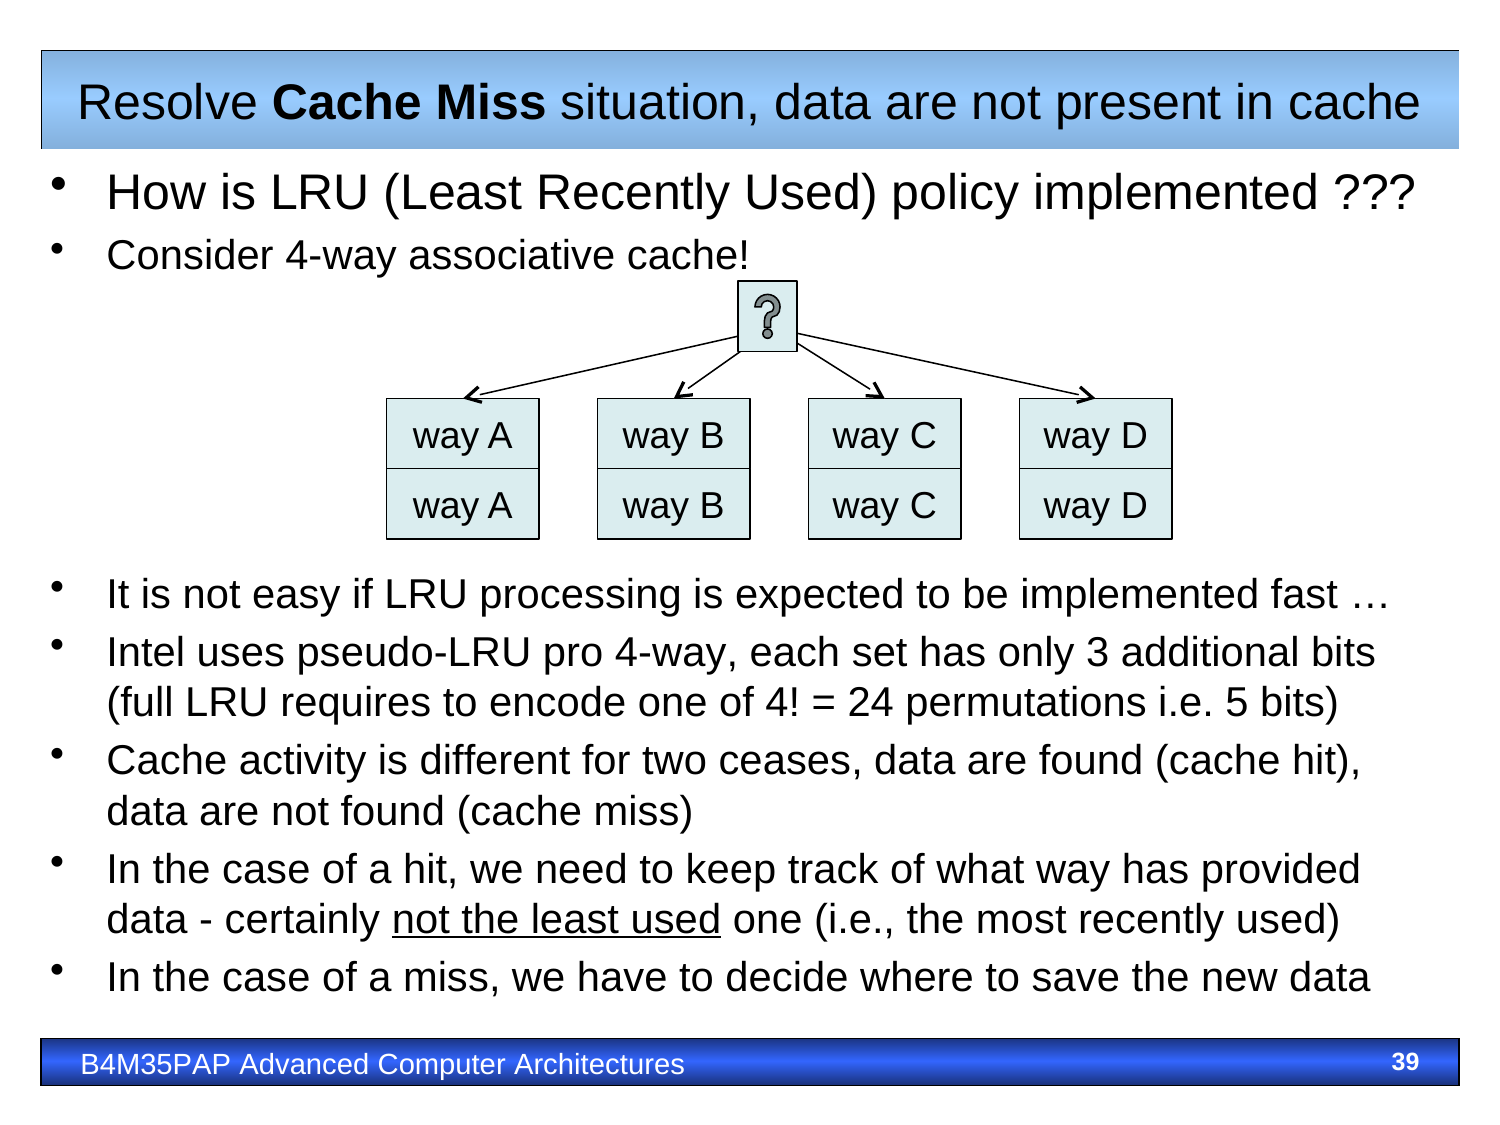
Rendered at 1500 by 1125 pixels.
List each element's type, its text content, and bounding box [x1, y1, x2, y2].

text_box way B [597, 398, 750, 468]
text_box way B [597, 468, 750, 539]
text_box way C [808, 398, 961, 468]
text_box way D [1019, 468, 1172, 539]
text_box way A [386, 398, 539, 468]
text_box way A [386, 468, 539, 539]
text_box way C [808, 468, 961, 539]
list How is LRU (Least Recently Used) policy implemented ??? Consider 4-way associative cache! It is not easy if LRU processing is expected to be implemented fast … Intel uses pseudo-LRU pro 4-way, each set has only 3 additional bits (full LRU requires to encode one of 4! = 24 permutations i.e. 5 bits) Cache activity is different for two ceases, data are found (cache hit), data are not found (cache miss) In the case of a hit, we need to keep track of what way has provided data - certainly not the least used one (i.e., the most recently used) In the case of a miss, we have to decide where to save the new data [35, 152, 1465, 1000]
text_box way D [1019, 398, 1172, 468]
title Resolve Cache Miss situation, data are not present in cache [41, 50, 1459, 149]
text_box [462, 281, 1096, 399]
